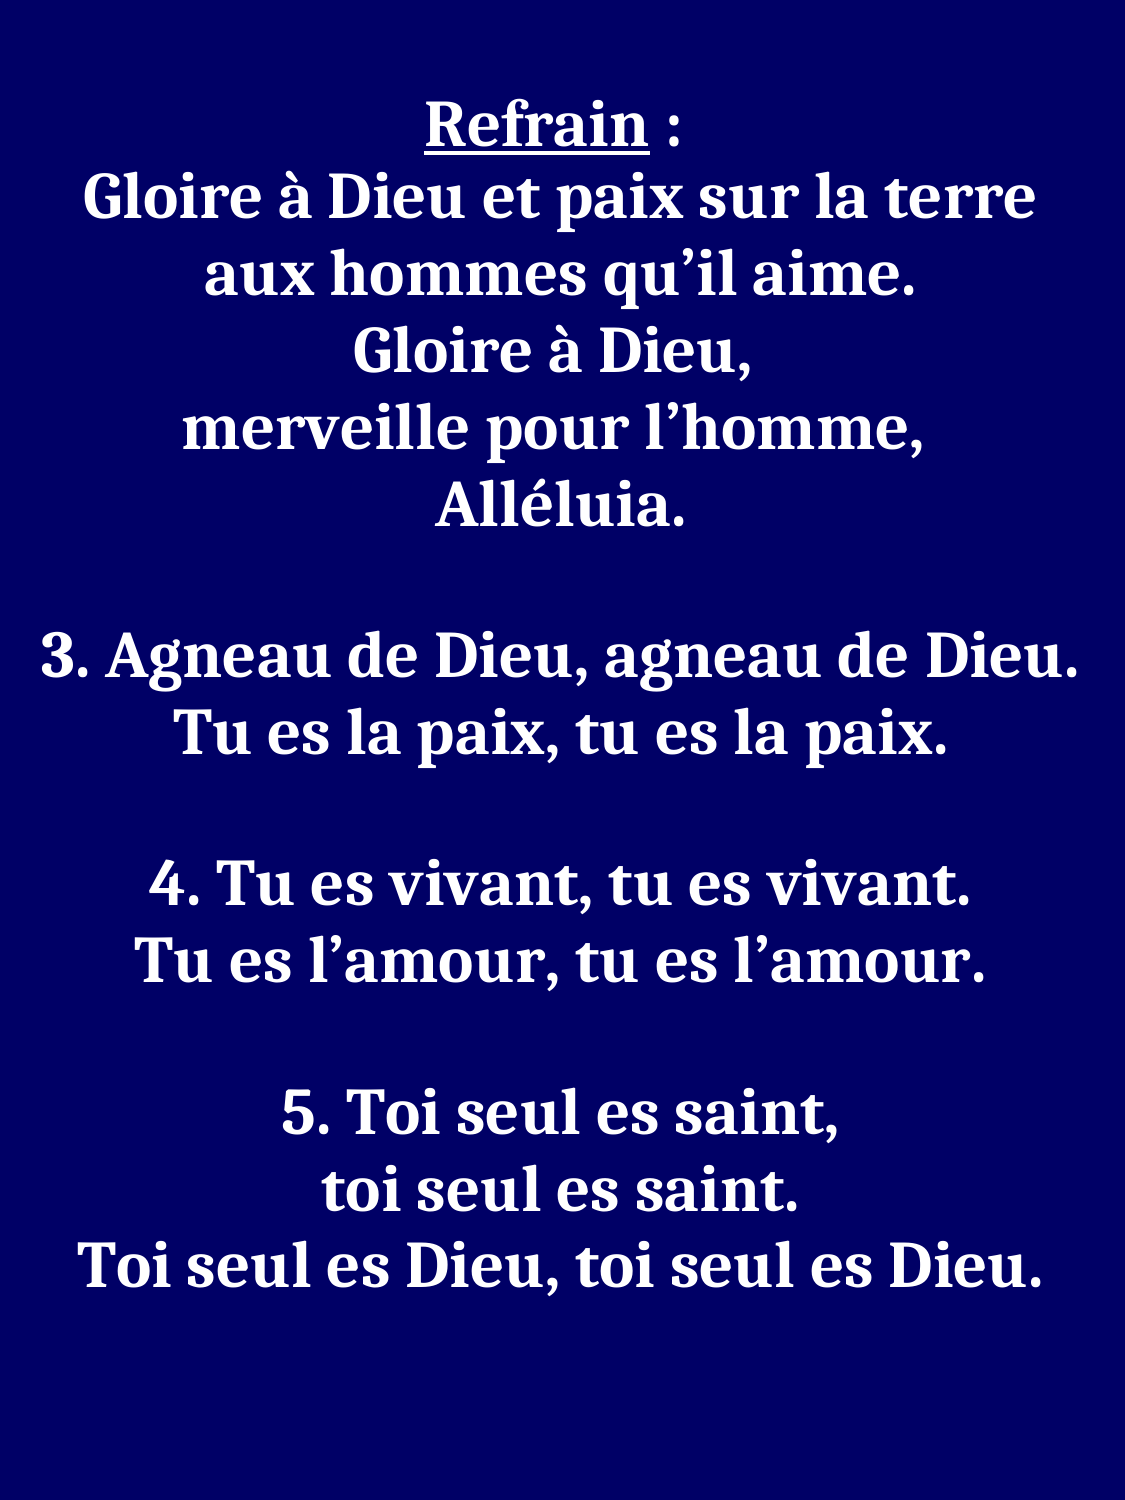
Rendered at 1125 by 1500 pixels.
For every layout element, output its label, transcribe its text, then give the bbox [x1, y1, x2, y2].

text_box Refrain : Gloire à Dieu et paix sur la terre aux hommes qu’il aime. Gloire à Dieu, merveille pour l’homme, Alléluia. 3. Agneau de Dieu, agneau de Dieu. Tu es la paix, tu es la paix. 4. Tu es vivant, tu es vivant. Tu es l’amour, tu es l’amour. 5. Toi seul es saint, toi seul es saint. Toi seul es Dieu, toi seul es Dieu. [11, 35, 1110, 1441]
